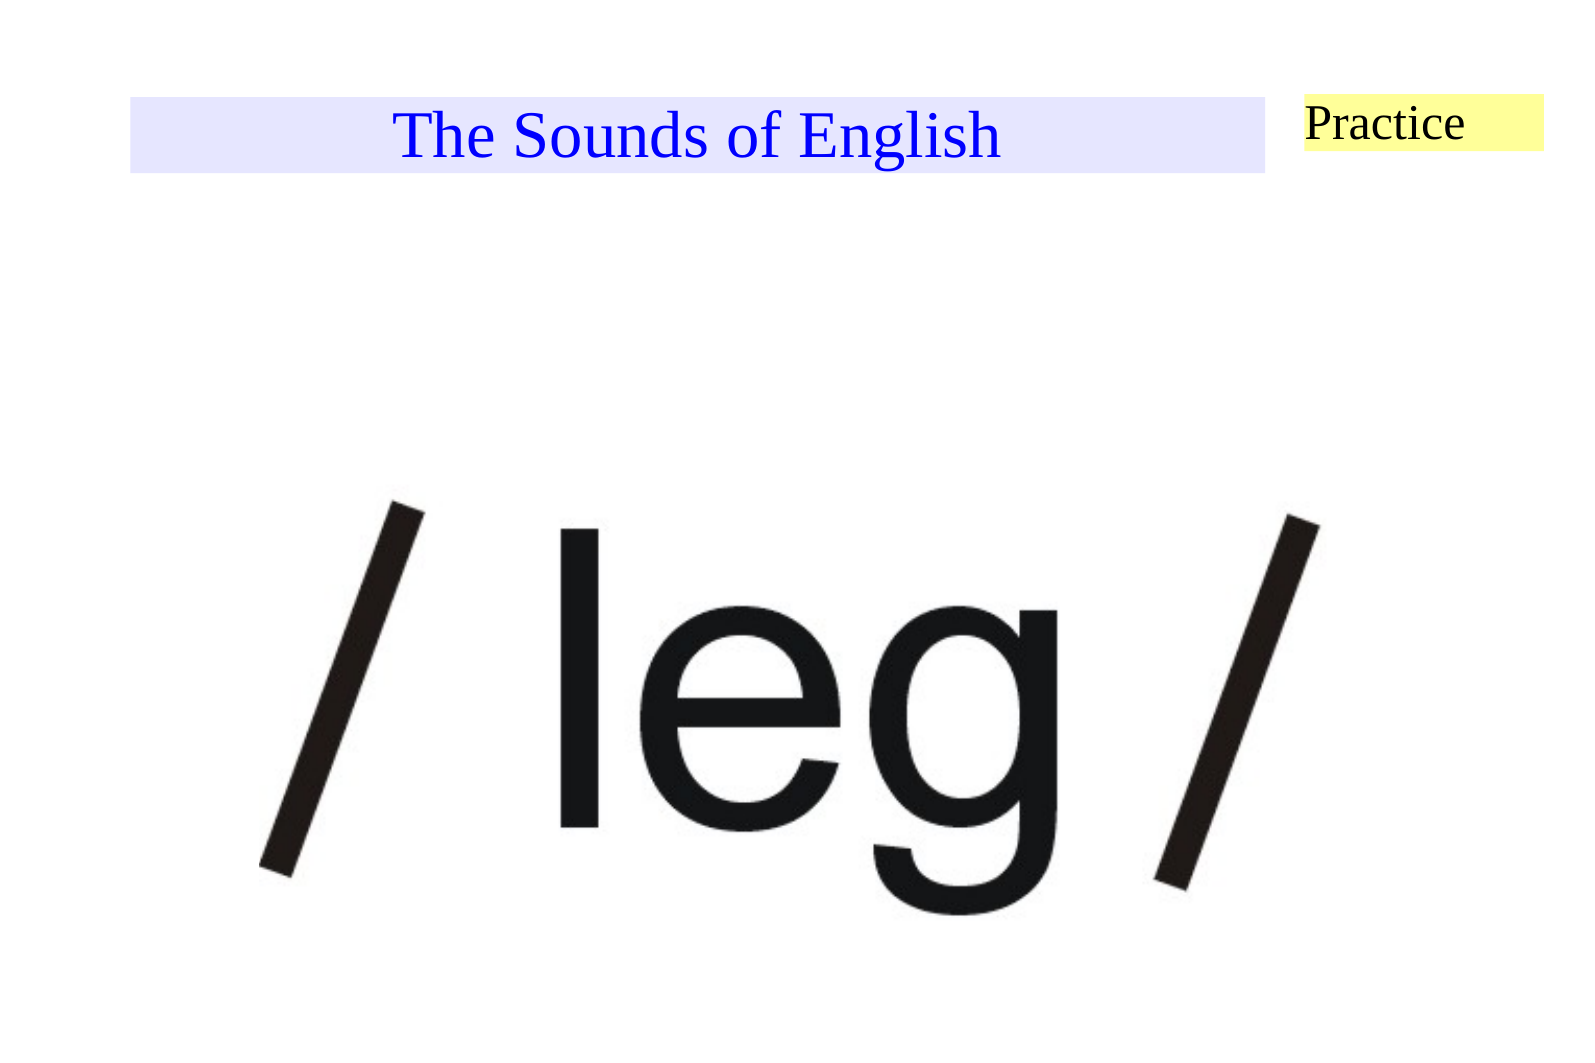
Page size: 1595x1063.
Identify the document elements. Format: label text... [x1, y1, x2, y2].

picture [259, 452, 1433, 943]
text_box Practice [1304, 94, 1544, 152]
text_box The Sounds of English [130, 97, 1266, 174]
